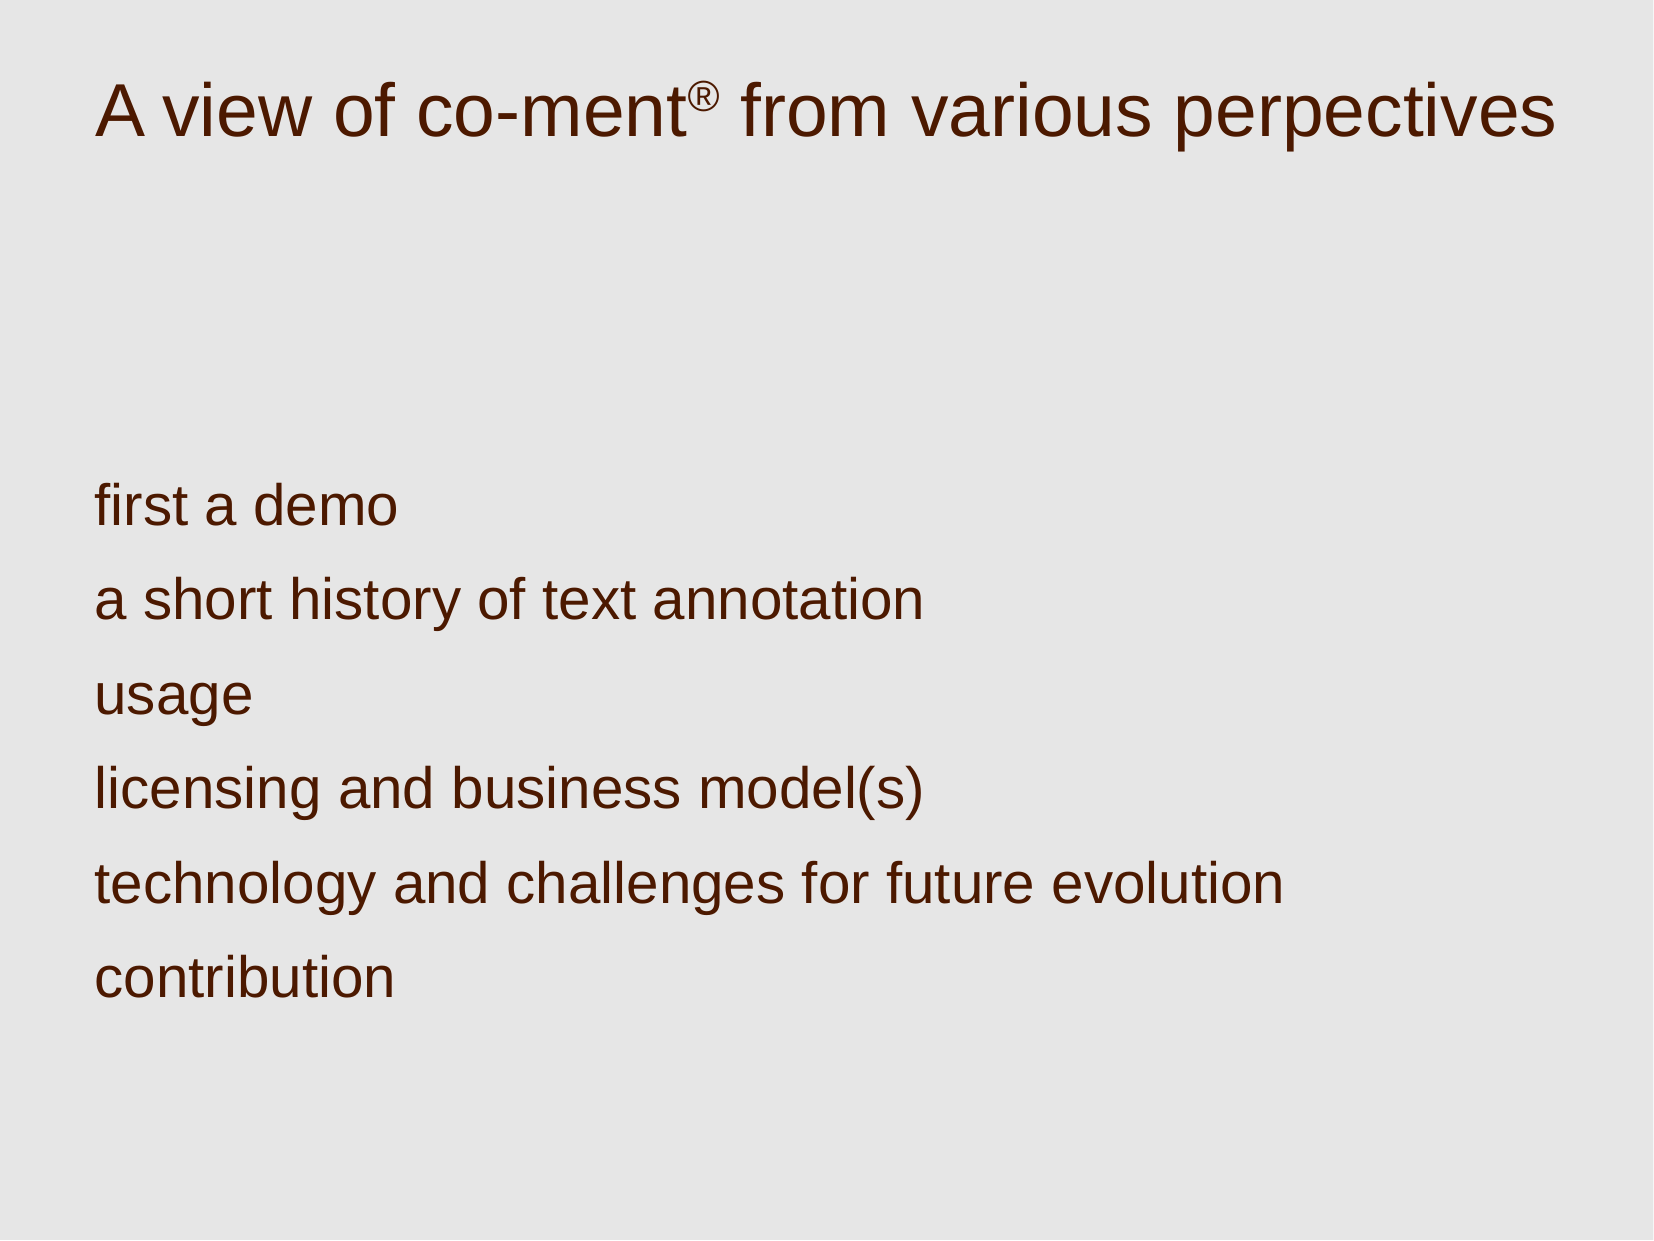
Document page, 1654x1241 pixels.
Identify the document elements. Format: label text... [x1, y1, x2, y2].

title A view of co-ment® from various perpectives [82, 56, 1571, 250]
list first a demo a short history of text annotation usage licensing and business model(s) technology and challenges for future evolution contribution [76, 472, 1565, 1093]
